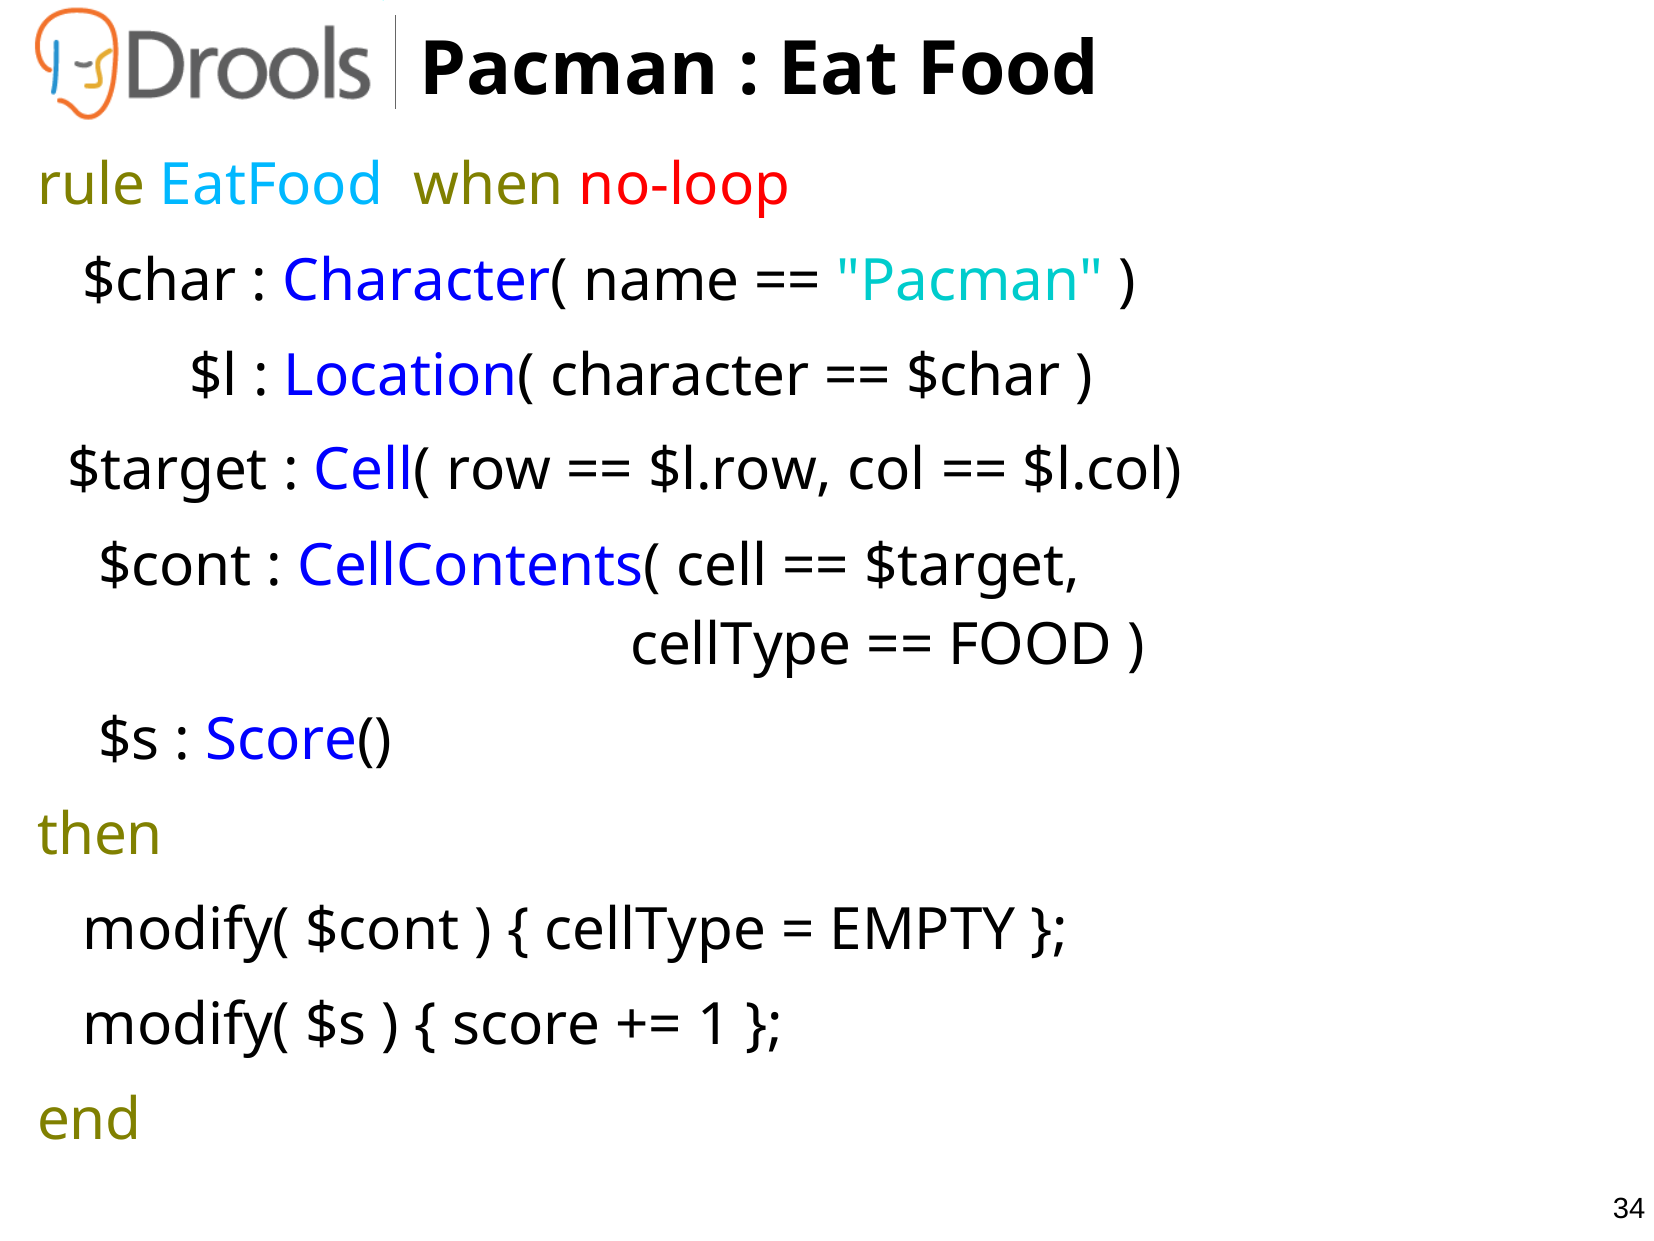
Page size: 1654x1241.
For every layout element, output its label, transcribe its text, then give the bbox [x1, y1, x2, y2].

title Pacman : Eat Food [419, 12, 1630, 118]
list rule EatFood when no-loop $char : Character( name == "Pacman" ) $l : Location( character == $char ) $target : Cell( row == $l.row, col == $l.col) $cont : CellContents( cell == $target, cellType == FOOD ) $s : Score() then modify( $cont ) { cellType = EMPTY }; modify( $s ) { score += 1 }; end [37, 142, 1587, 1241]
picture [29, 0, 384, 126]
